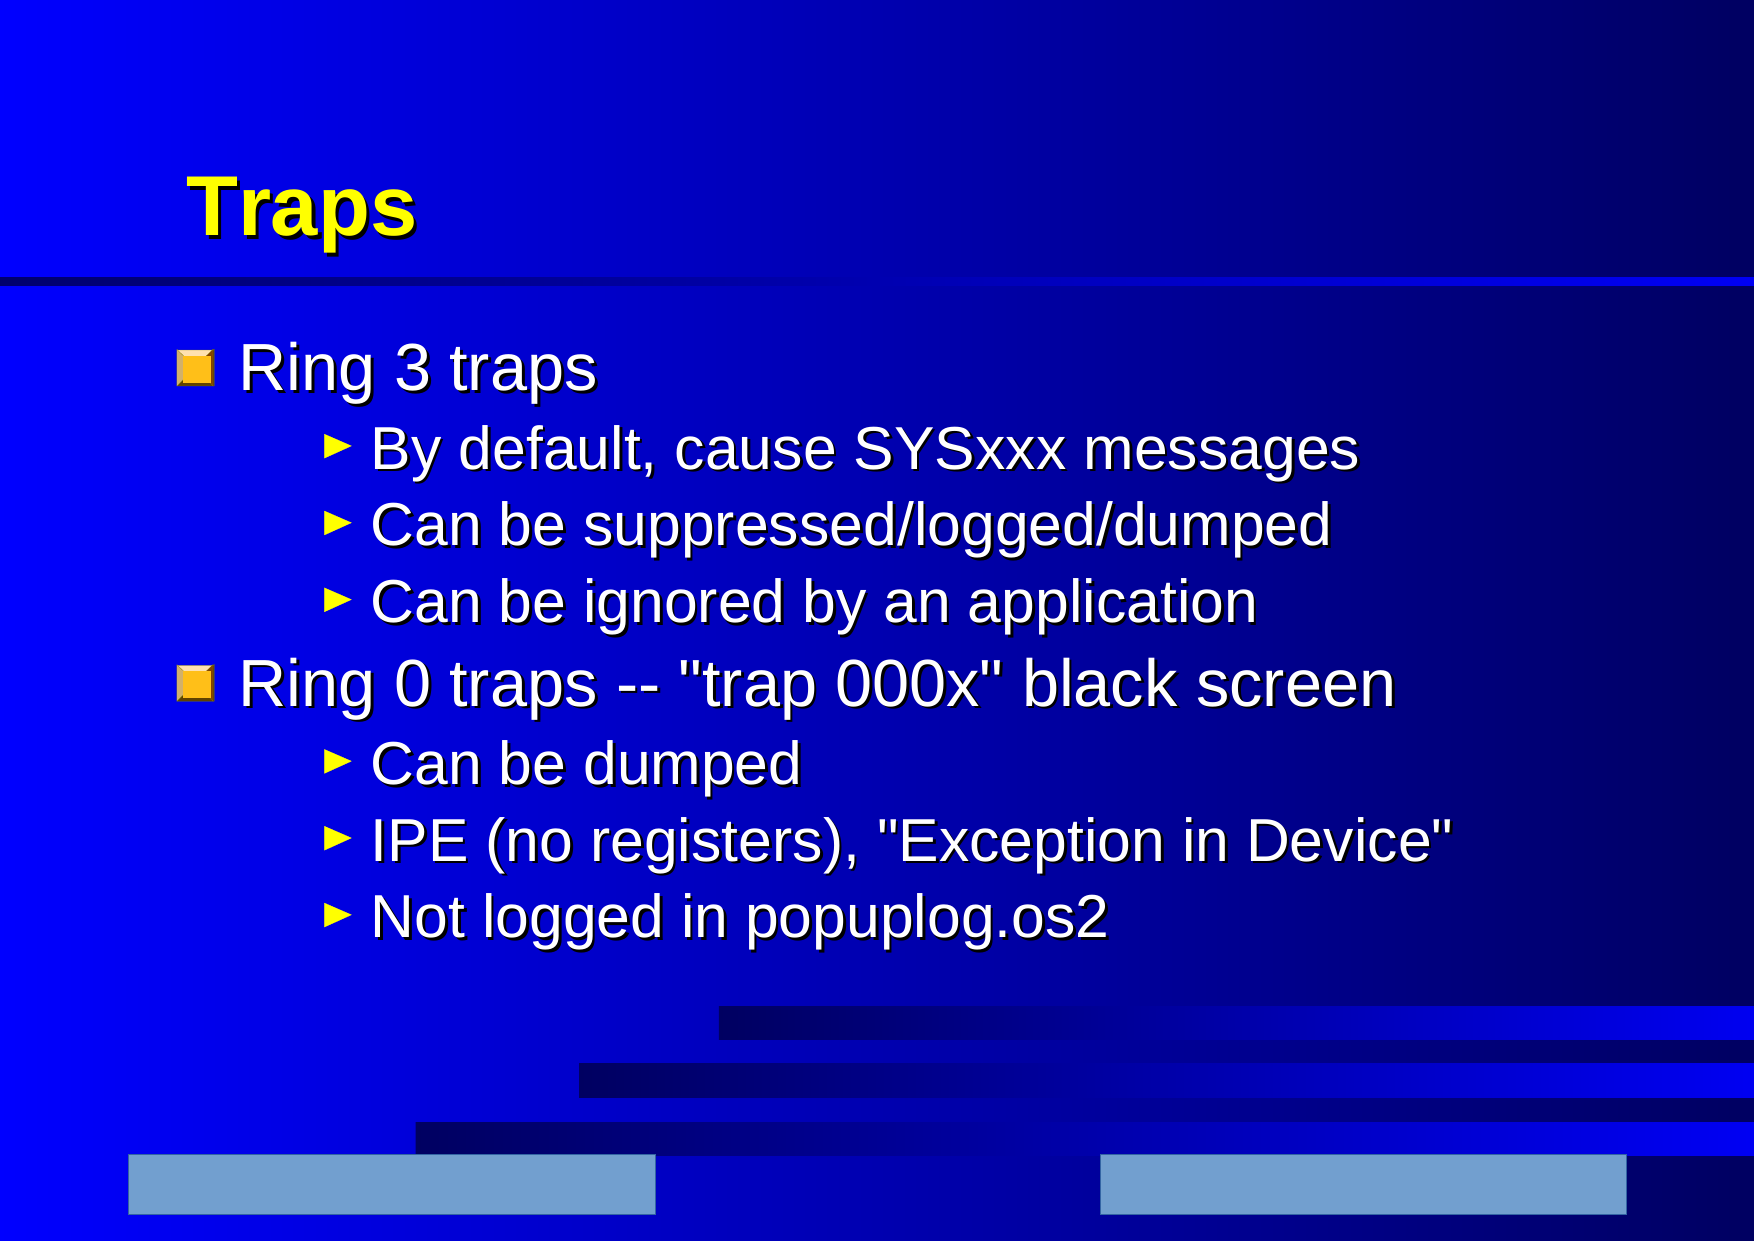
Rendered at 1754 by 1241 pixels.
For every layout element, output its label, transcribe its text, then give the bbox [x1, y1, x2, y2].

text_box Ring 3 traps By default, cause SYSxxx messages Can be suppressed/logged/dumped Can be ignored by an application Ring 0 traps -- "trap 000x" black screen Can be dumped IPE (no registers), "Exception in Device" Not logged in popuplog.os2 [172, 330, 1583, 1016]
text_box Traps [186, 69, 1573, 254]
